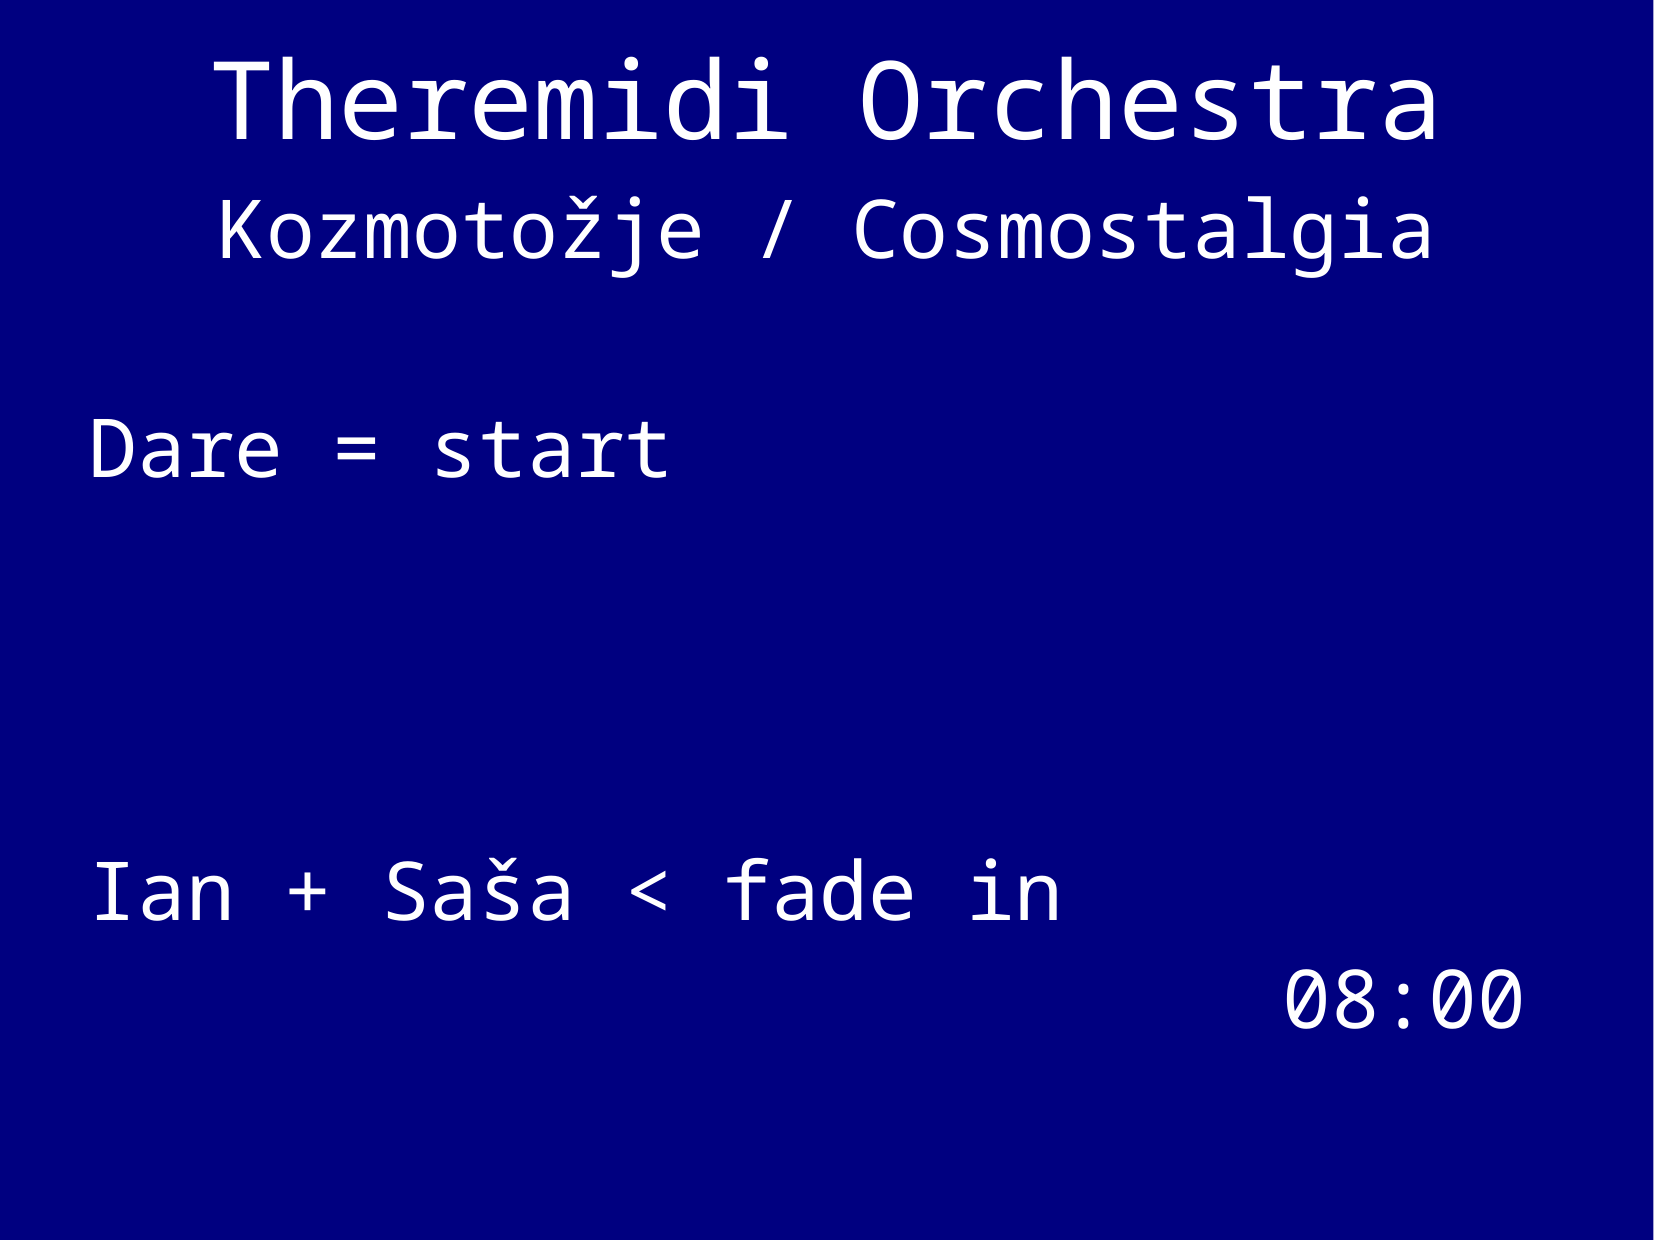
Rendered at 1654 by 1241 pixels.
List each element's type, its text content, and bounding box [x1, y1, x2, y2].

subtitle Dare = start Ian + Saša < fade in [88, 272, 1566, 1063]
title Theremidi Orchestra Kozmotožje / Cosmostalgia [82, 49, 1571, 257]
text_box 08:00 [1282, 900, 1620, 1096]
